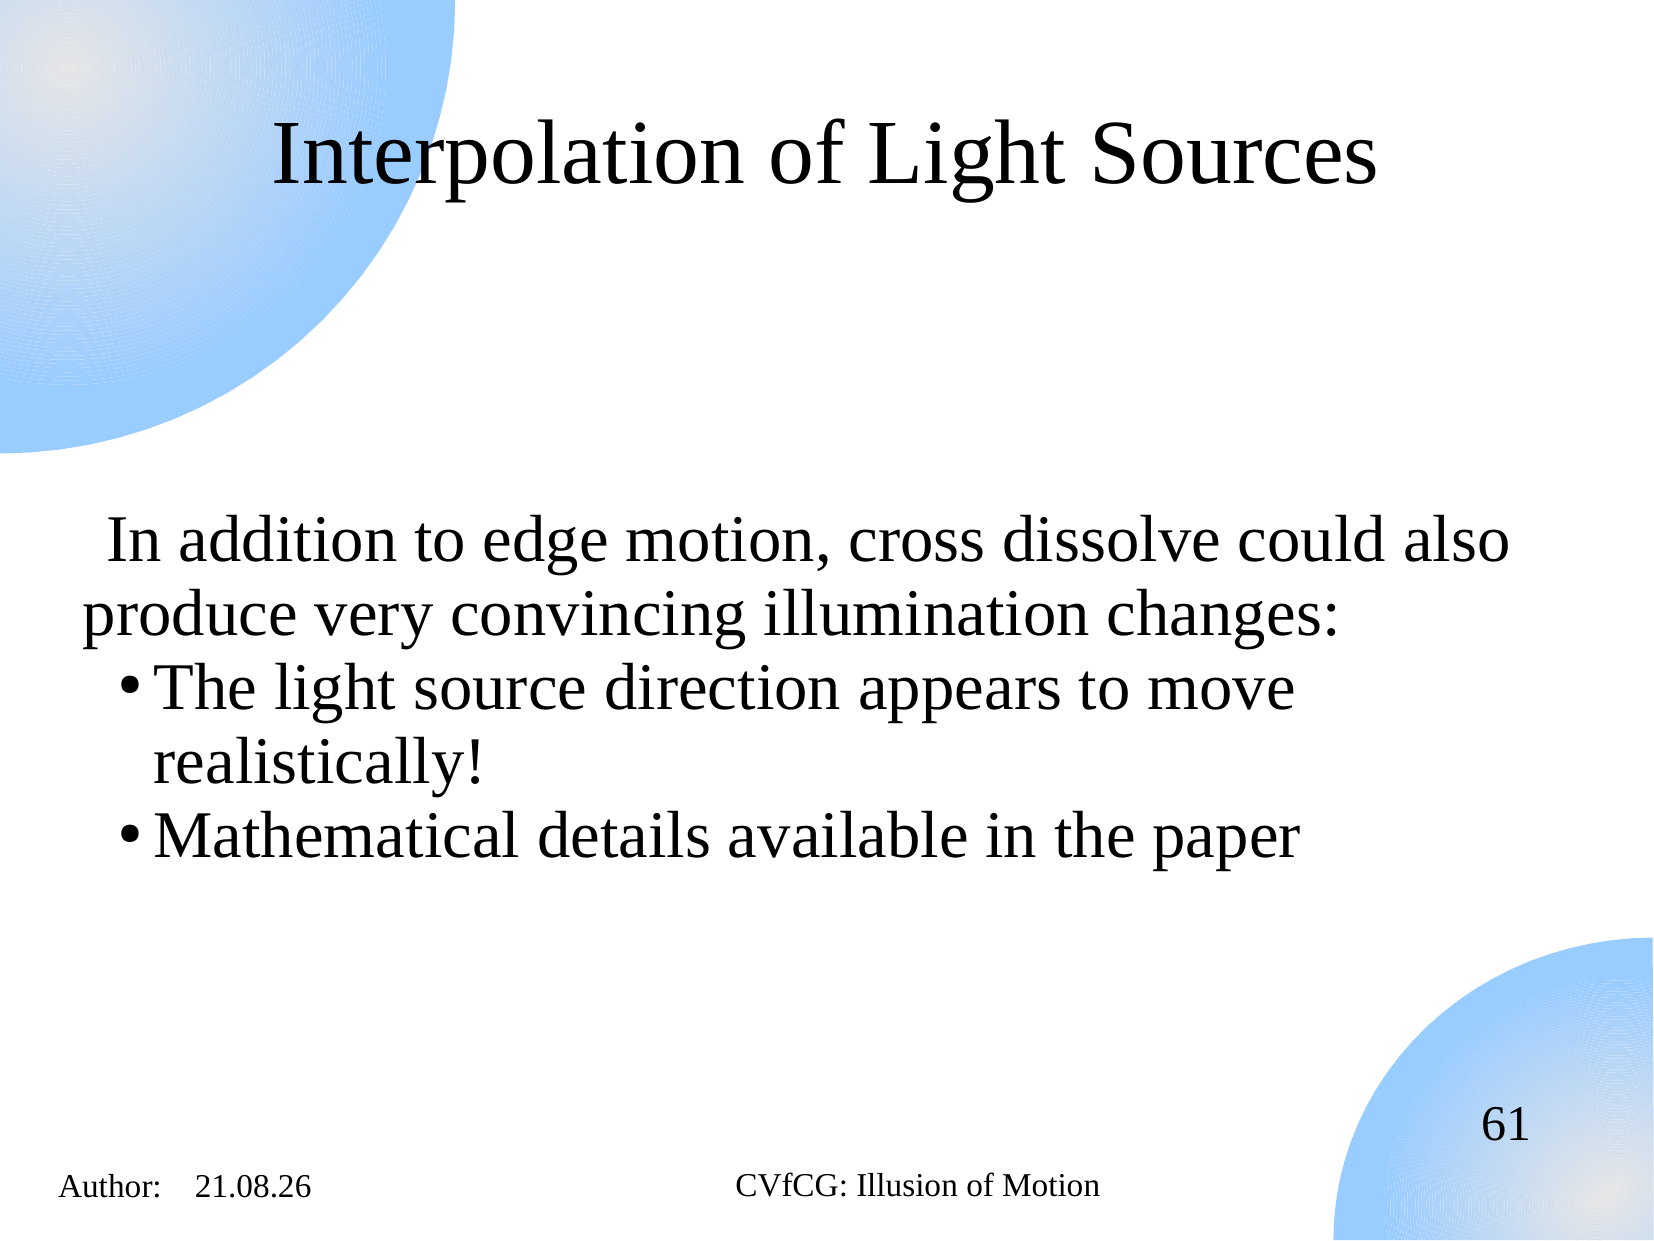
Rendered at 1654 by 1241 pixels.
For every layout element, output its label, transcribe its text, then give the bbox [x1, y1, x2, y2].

text_box <number> [1401, 1095, 1611, 1152]
title Interpolation of Light Sources [82, 49, 1571, 257]
subtitle In addition to edge motion, cross dissolve could also produce very convincing illumination changes: The light source direction appears to move realistically! Mathematical details available in the paper [82, 290, 1571, 1010]
text_box CVfCG: Illusion of Motion [735, 1166, 1346, 1204]
